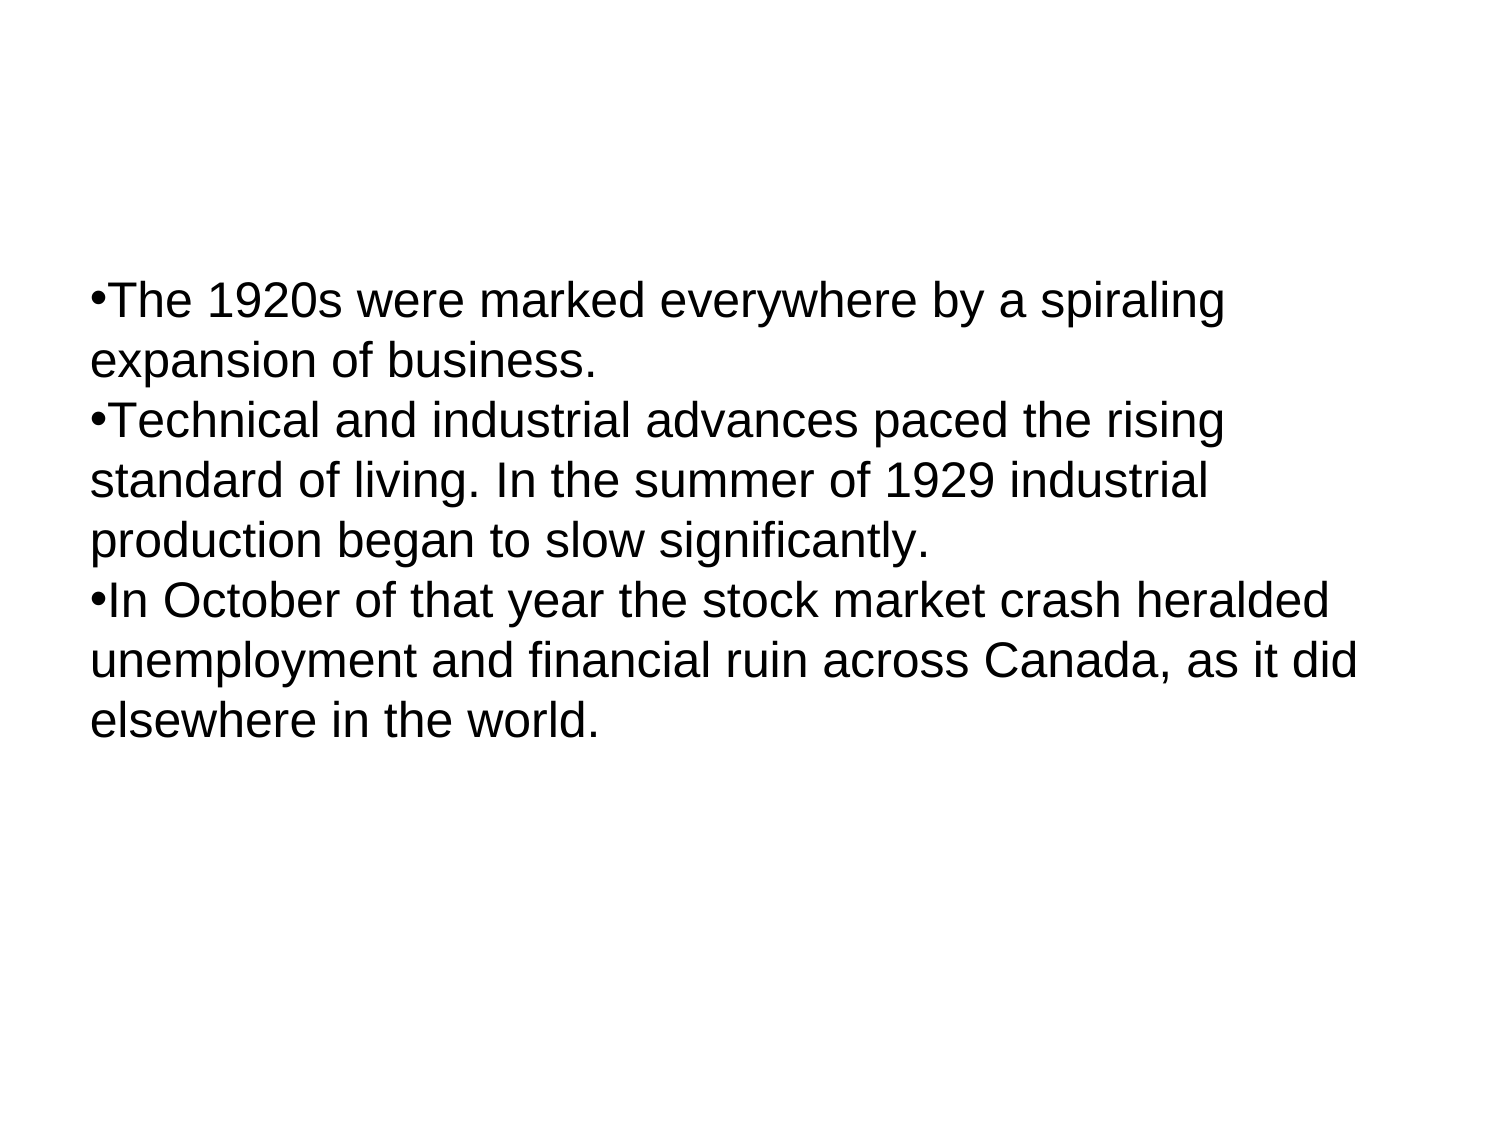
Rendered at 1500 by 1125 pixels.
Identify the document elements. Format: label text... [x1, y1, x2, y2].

text_box The 1920s were marked everywhere by a spiraling expansion of business. Technical and industrial advances paced the rising standard of living. In the summer of 1929 industrial production began to slow significantly. In October of that year the stock market crash heralded unemployment and financial ruin across Canada, as it did elsewhere in the world. [74, 260, 1400, 756]
